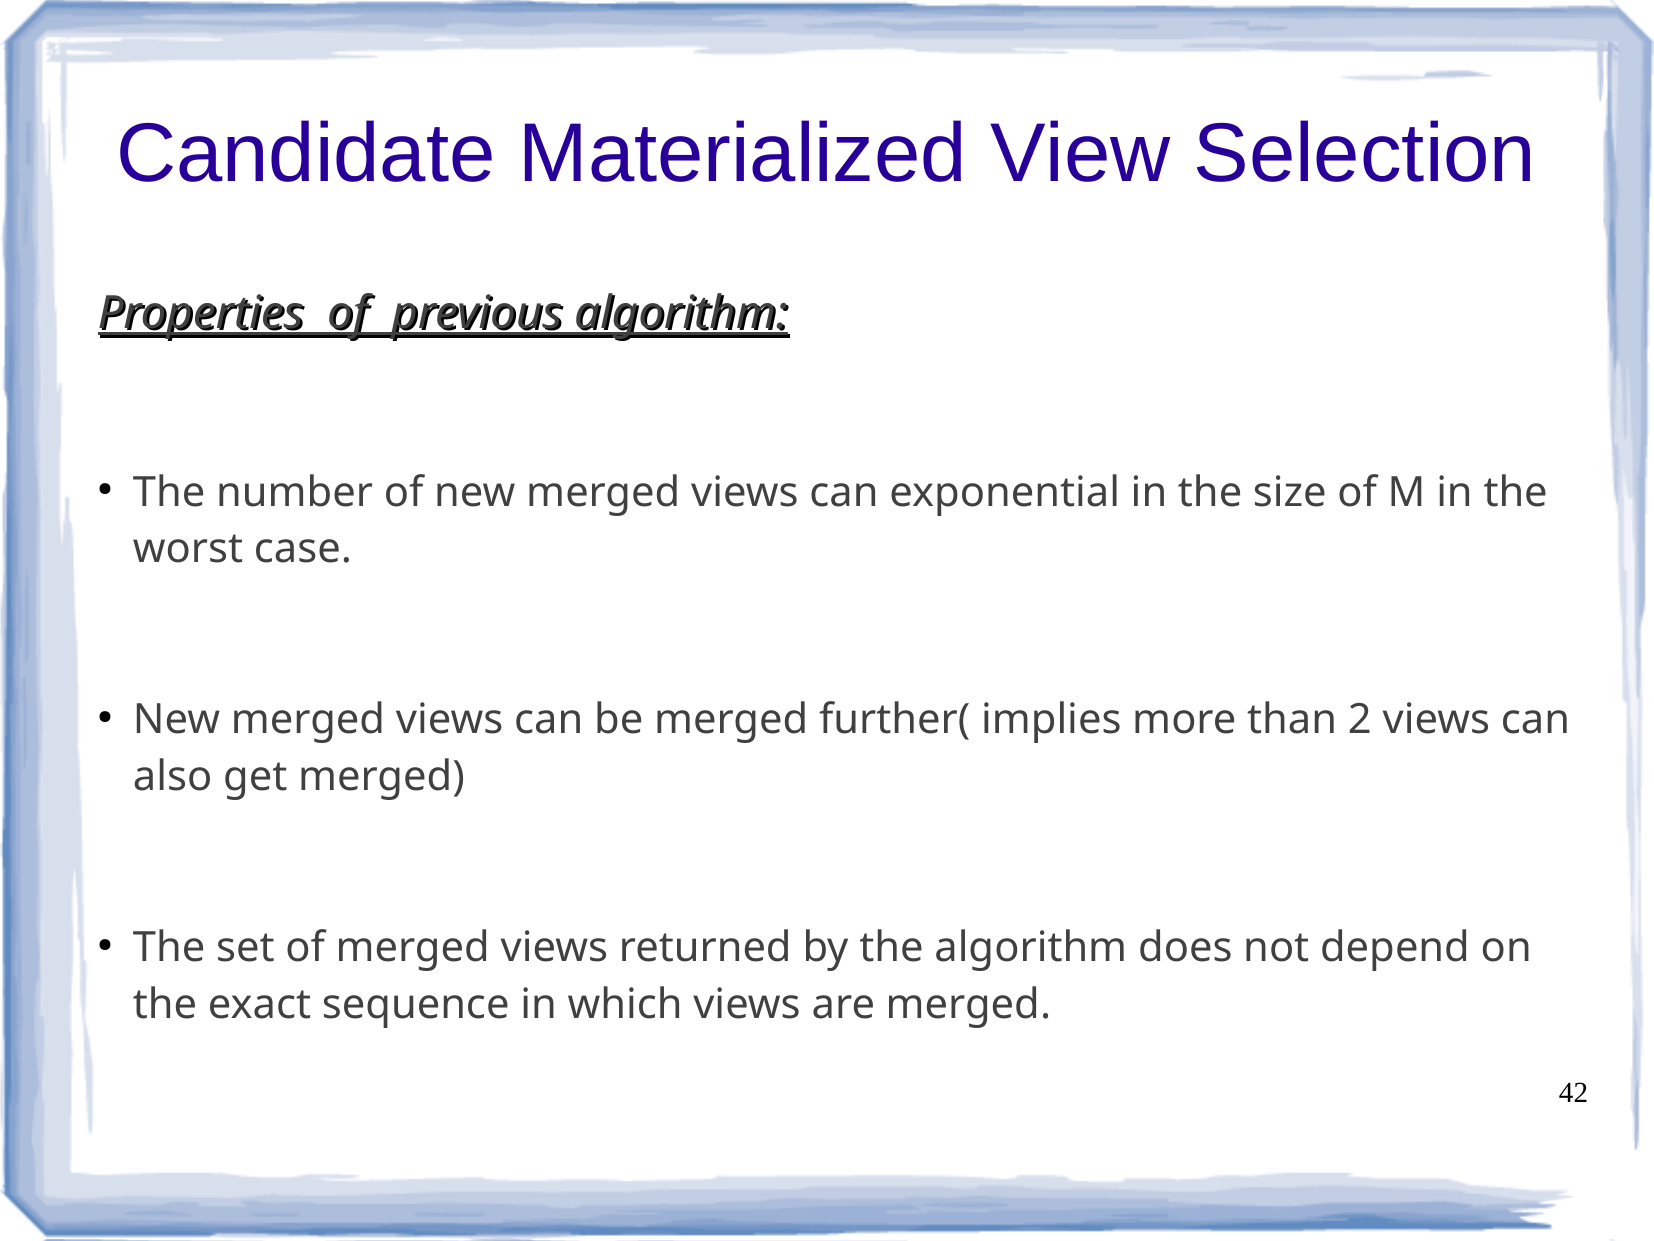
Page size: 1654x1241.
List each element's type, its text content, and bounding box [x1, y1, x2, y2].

text_box Properties of previous algorithm: The number of new merged views can exponential in the size of M in the worst case. New merged views can be merged further( implies more than 2 views can also get merged) The set of merged views returned by the algorithm does not depend on the exact sequence in which views are merged. [82, 271, 1595, 1067]
title Candidate Materialized View Selection [82, 49, 1571, 257]
picture [0, 0, 1654, 1241]
